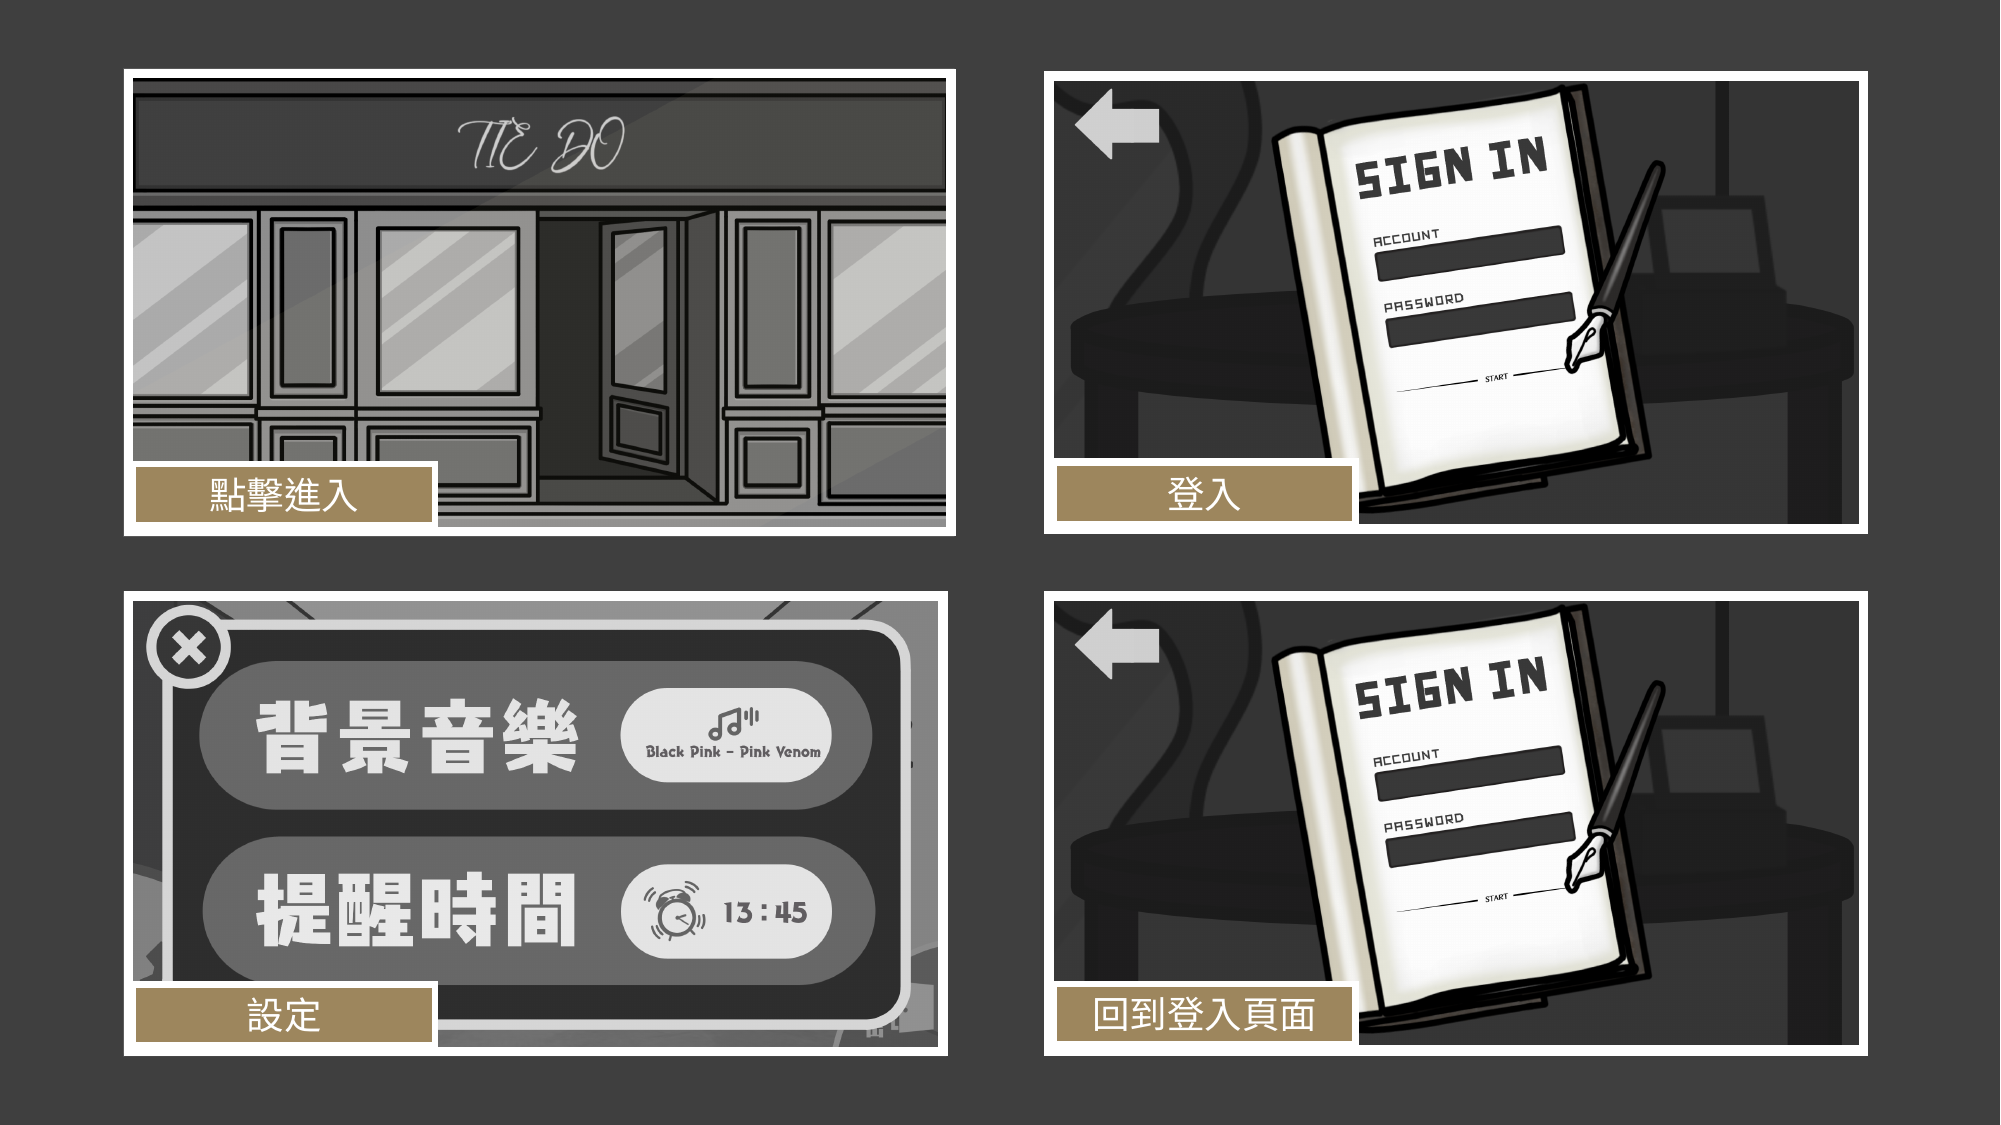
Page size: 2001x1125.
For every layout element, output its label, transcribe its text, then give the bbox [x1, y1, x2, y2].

text_box 點擊進入 [133, 464, 436, 525]
text_box 登入 [1053, 463, 1356, 524]
text_box 回到登入頁面 [1053, 983, 1356, 1045]
picture [133, 78, 947, 527]
picture [1053, 80, 1859, 525]
picture [133, 600, 939, 1047]
text_box 設定 [133, 984, 436, 1046]
picture [1053, 600, 1859, 1045]
